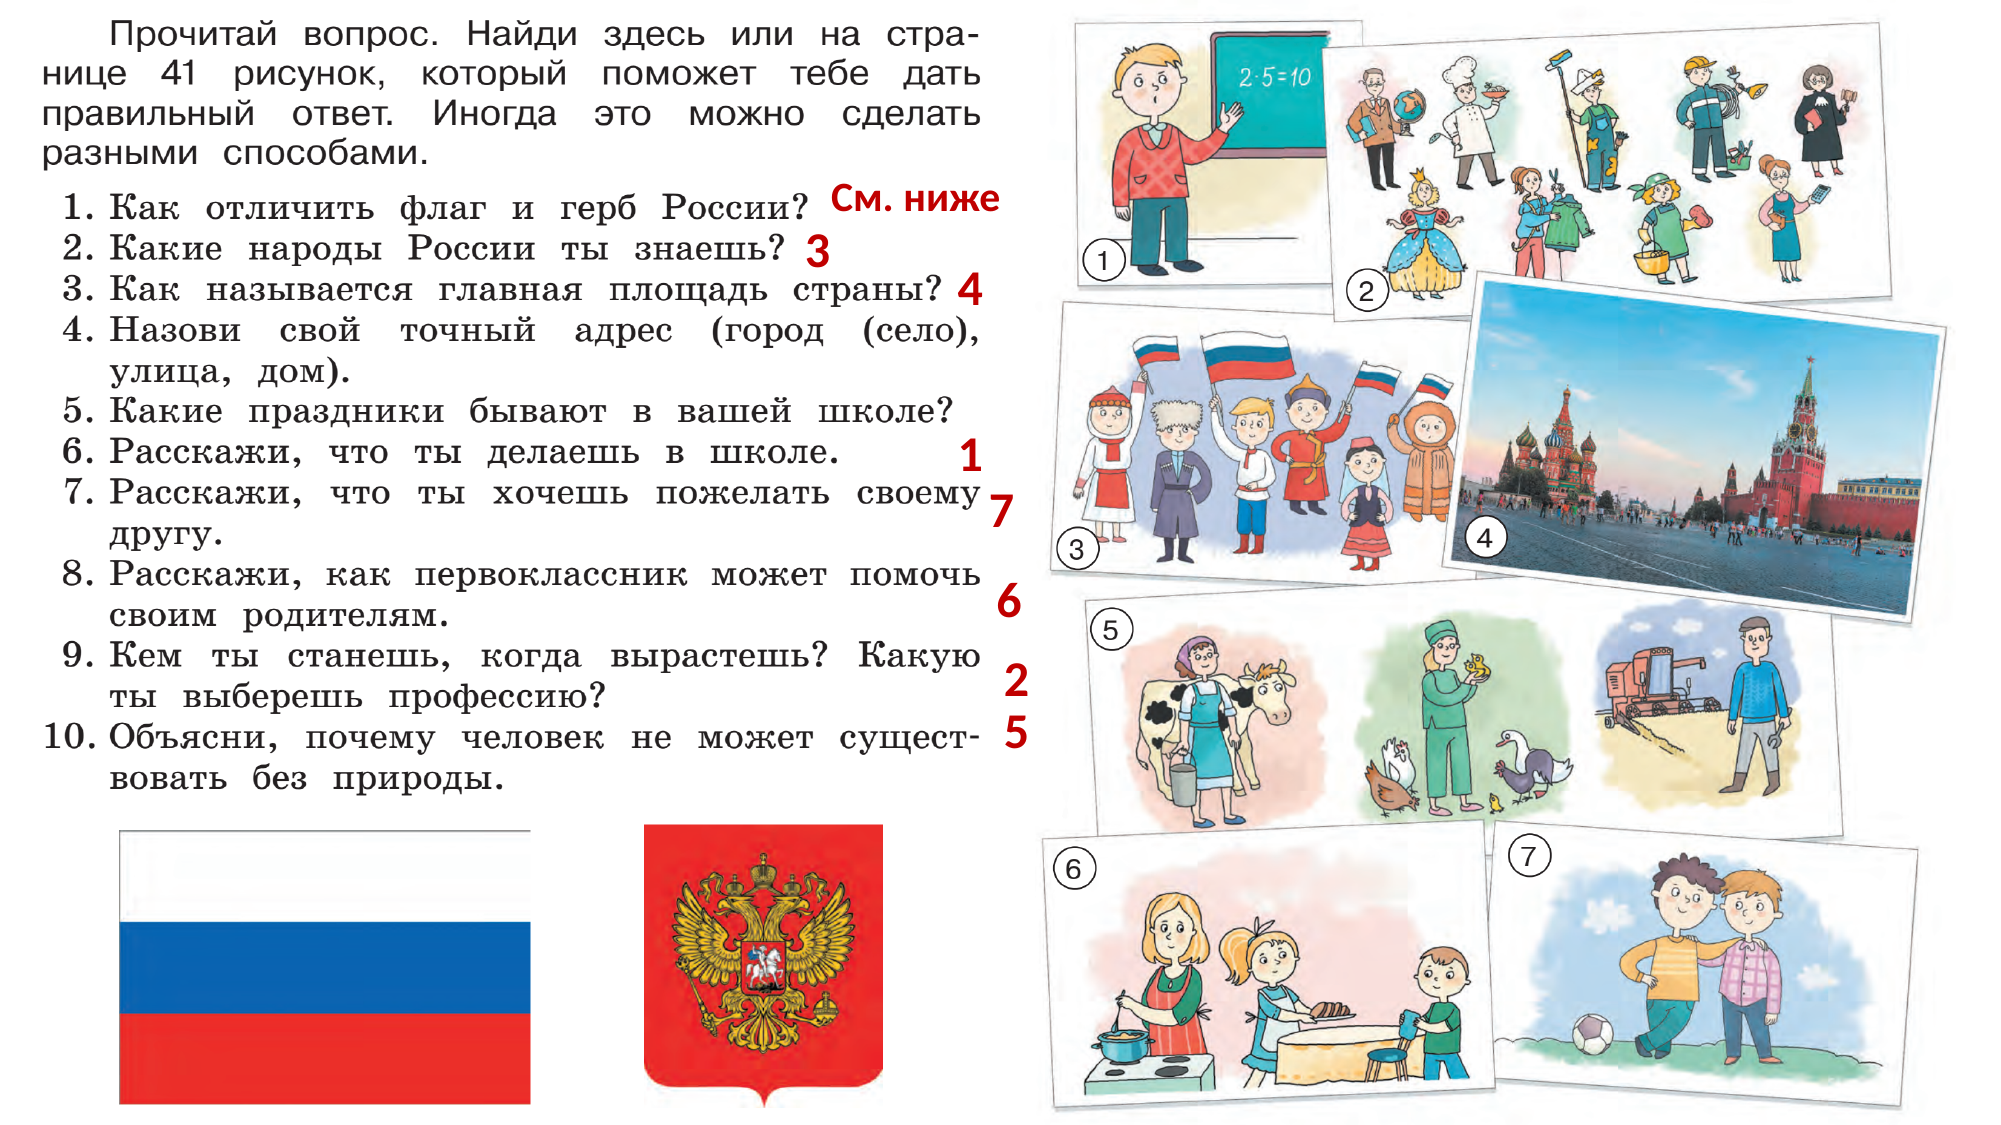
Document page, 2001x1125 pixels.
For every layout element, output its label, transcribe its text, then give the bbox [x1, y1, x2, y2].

text_box 7 [973, 470, 1030, 546]
picture [26, 0, 1956, 1125]
text_box 1 [942, 413, 999, 490]
text_box 4 [942, 247, 999, 324]
text_box См. ниже [815, 162, 1018, 228]
text_box 6 [981, 559, 1038, 636]
text_box 2 [988, 638, 1045, 691]
text_box 3 [790, 209, 846, 286]
text_box 5 [988, 691, 1045, 768]
